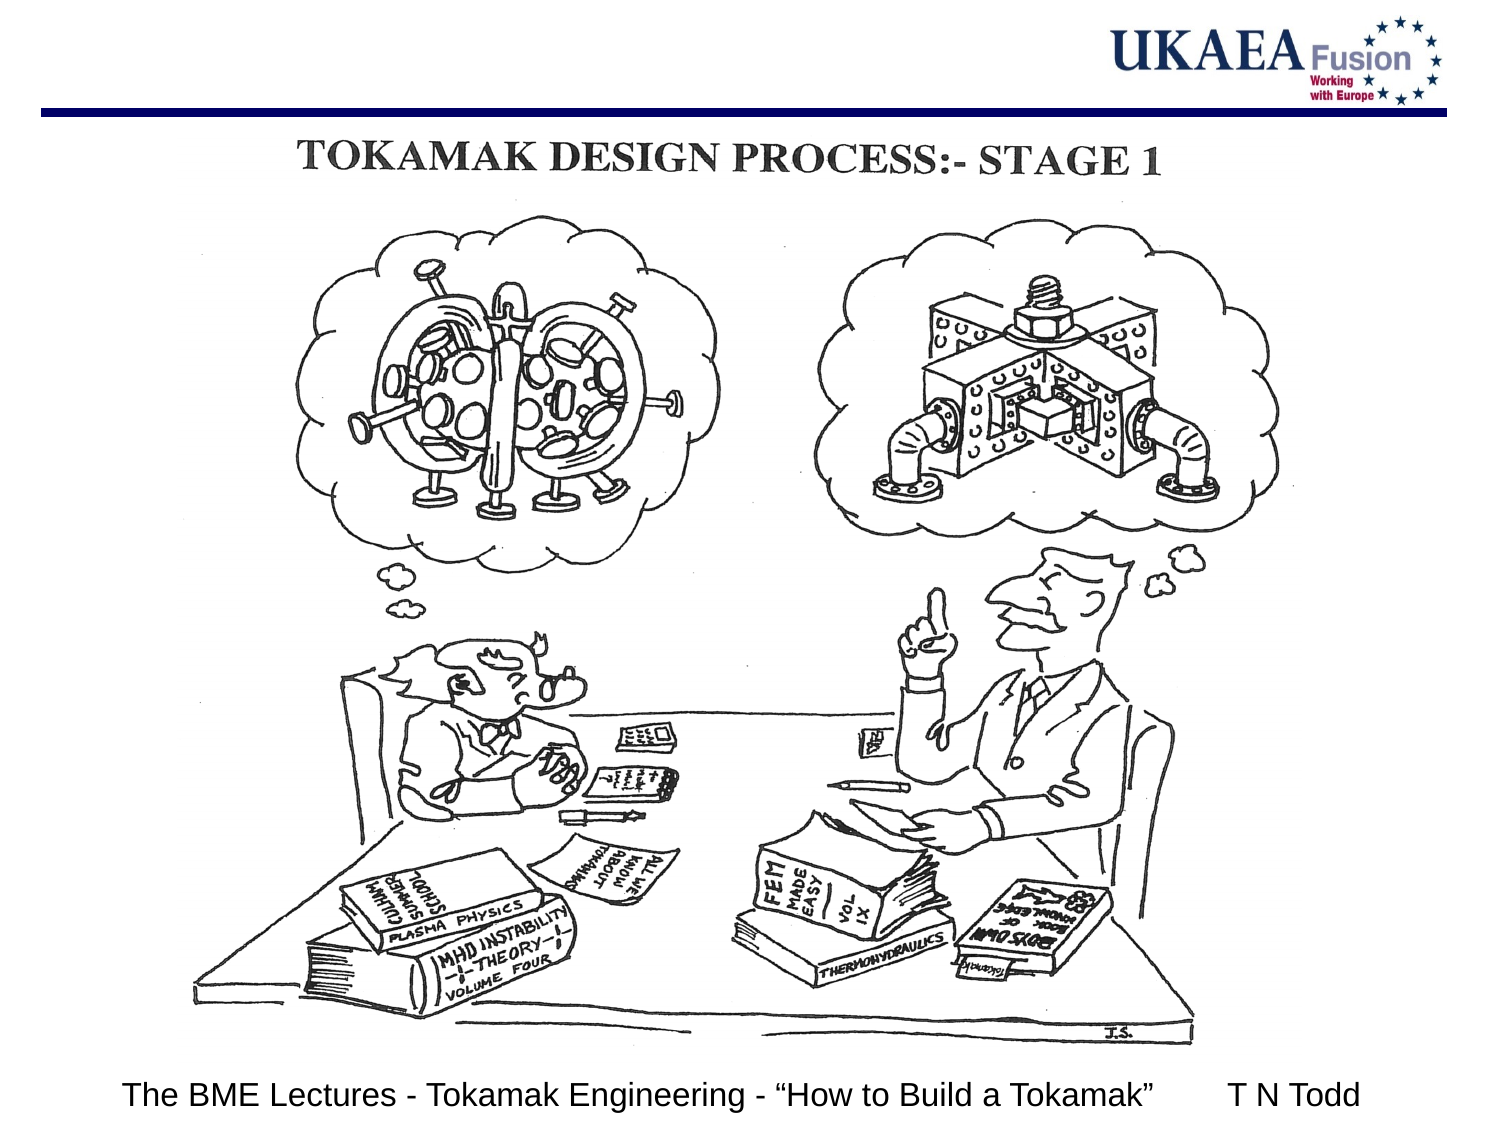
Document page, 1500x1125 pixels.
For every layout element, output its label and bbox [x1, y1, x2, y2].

picture [1107, 15, 1443, 106]
picture [177, 134, 1302, 1063]
